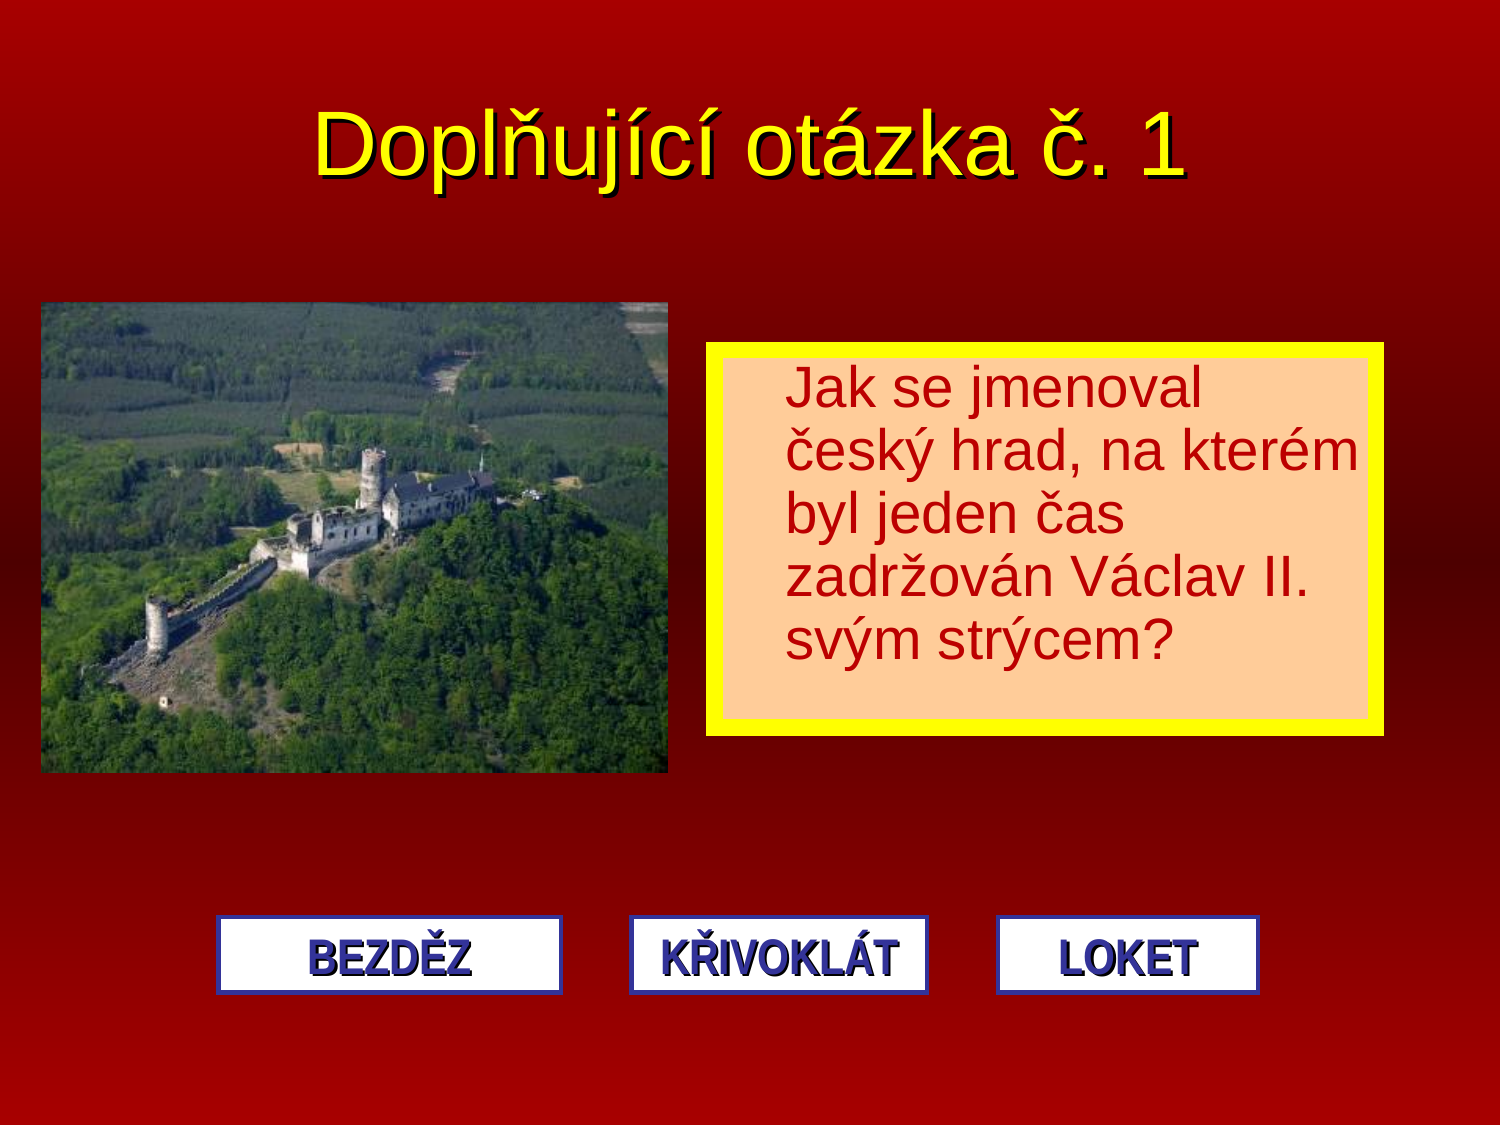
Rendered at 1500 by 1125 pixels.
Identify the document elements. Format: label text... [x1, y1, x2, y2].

list Jak se jmenoval český hrad, na kterém byl jeden čas zadržován Václav II. svým strýcem? [714, 349, 1376, 728]
title Doplňující otázka č. 1 [75, 45, 1426, 233]
text_box KŘIVOKLÁT [631, 916, 928, 993]
picture [41, 302, 668, 773]
text_box BEZDĚZ [218, 916, 561, 993]
text_box LOKET [998, 916, 1259, 993]
